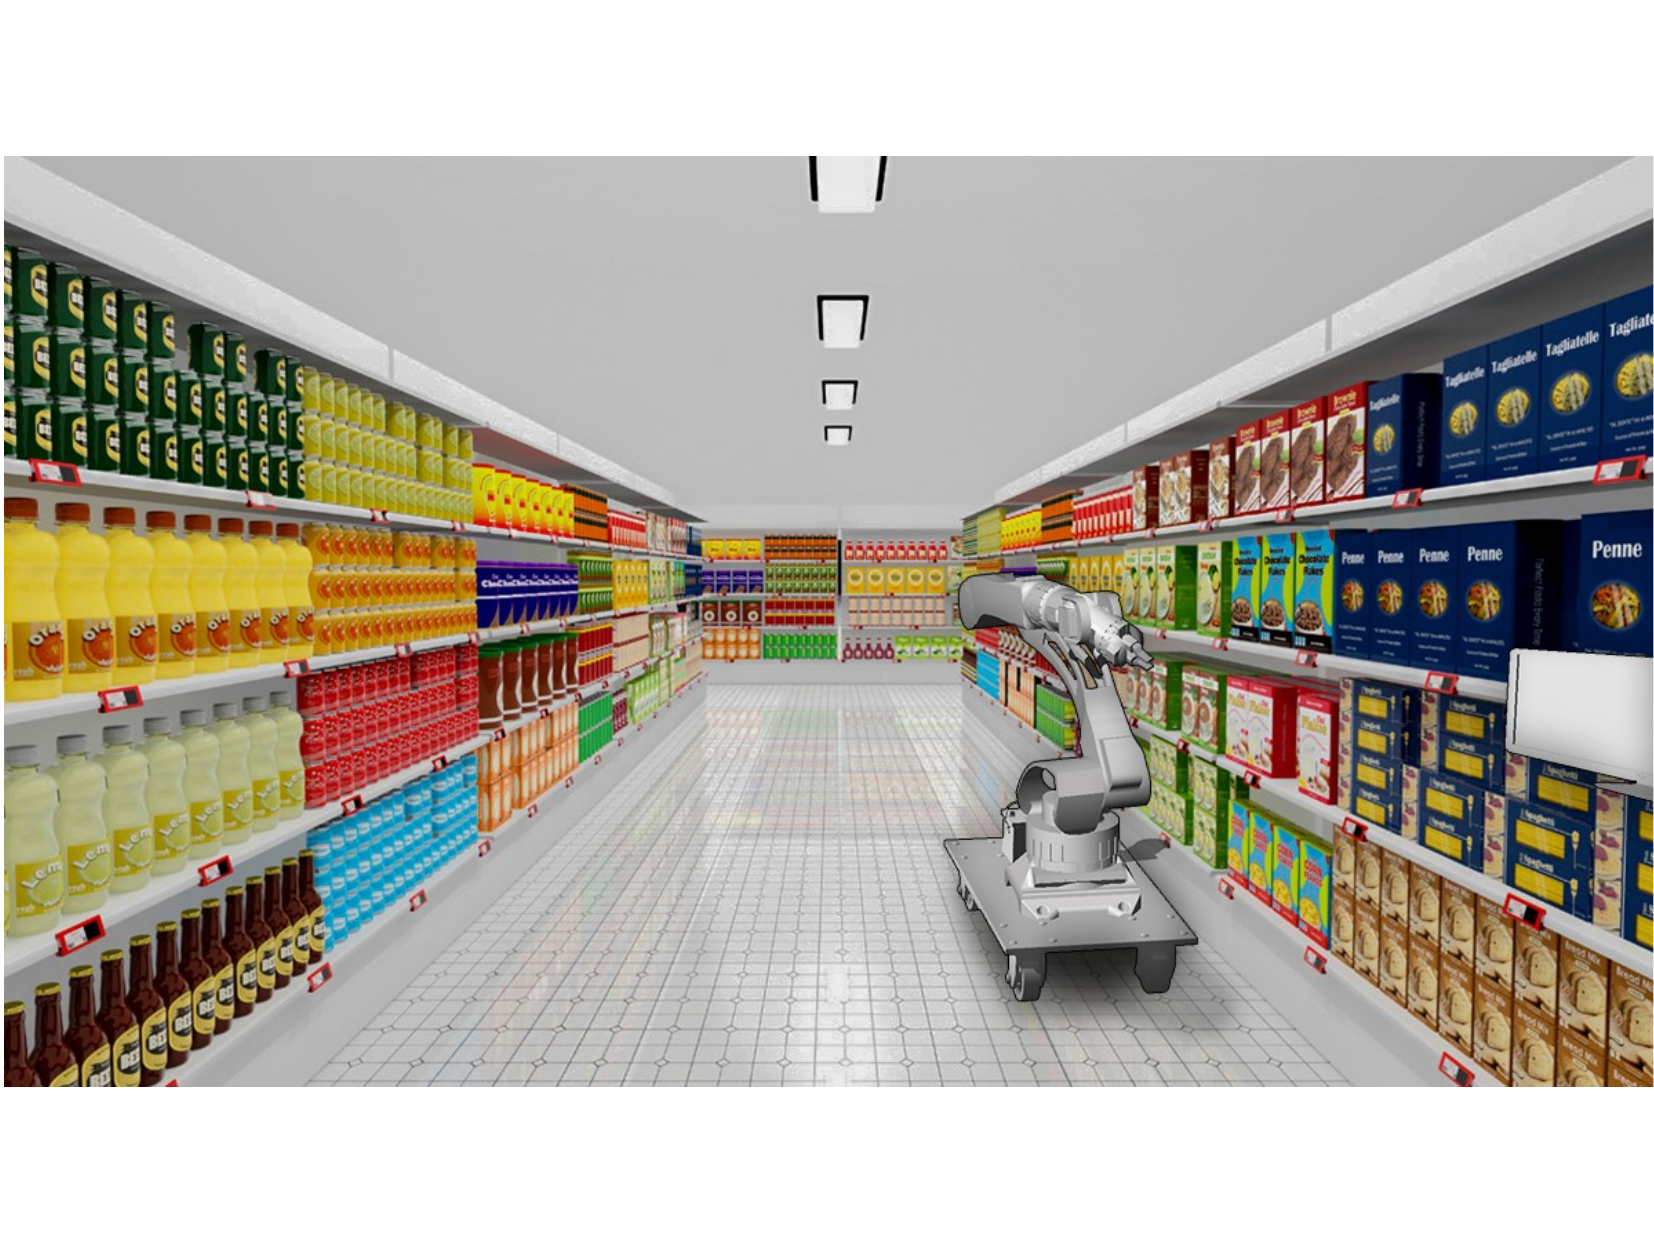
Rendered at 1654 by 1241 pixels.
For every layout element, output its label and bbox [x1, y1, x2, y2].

picture [4, 156, 1654, 1087]
